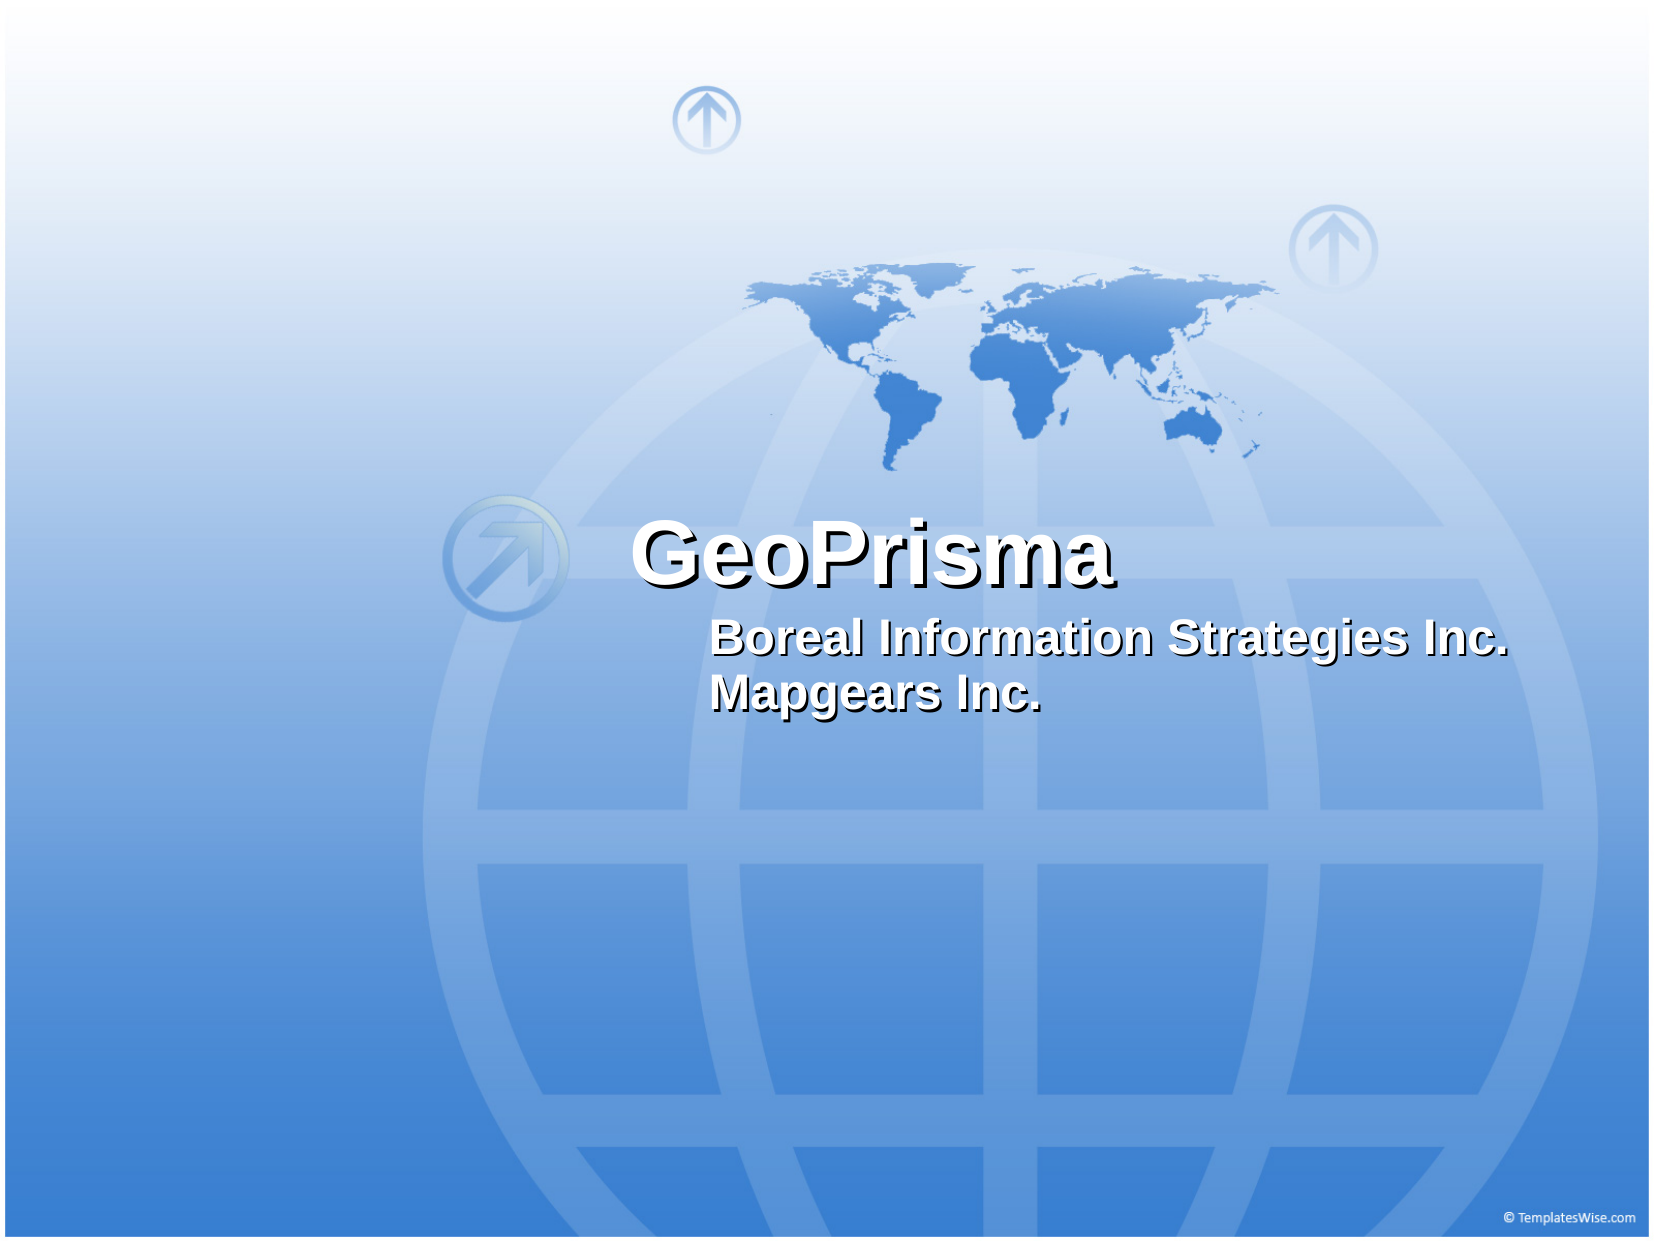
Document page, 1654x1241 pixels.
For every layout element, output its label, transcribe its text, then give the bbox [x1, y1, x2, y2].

title Boreal Information Strategies Inc. Mapgears Inc. [708, 561, 1565, 769]
picture [0, 0, 1654, 1241]
title GeoPrisma [76, 448, 1565, 656]
